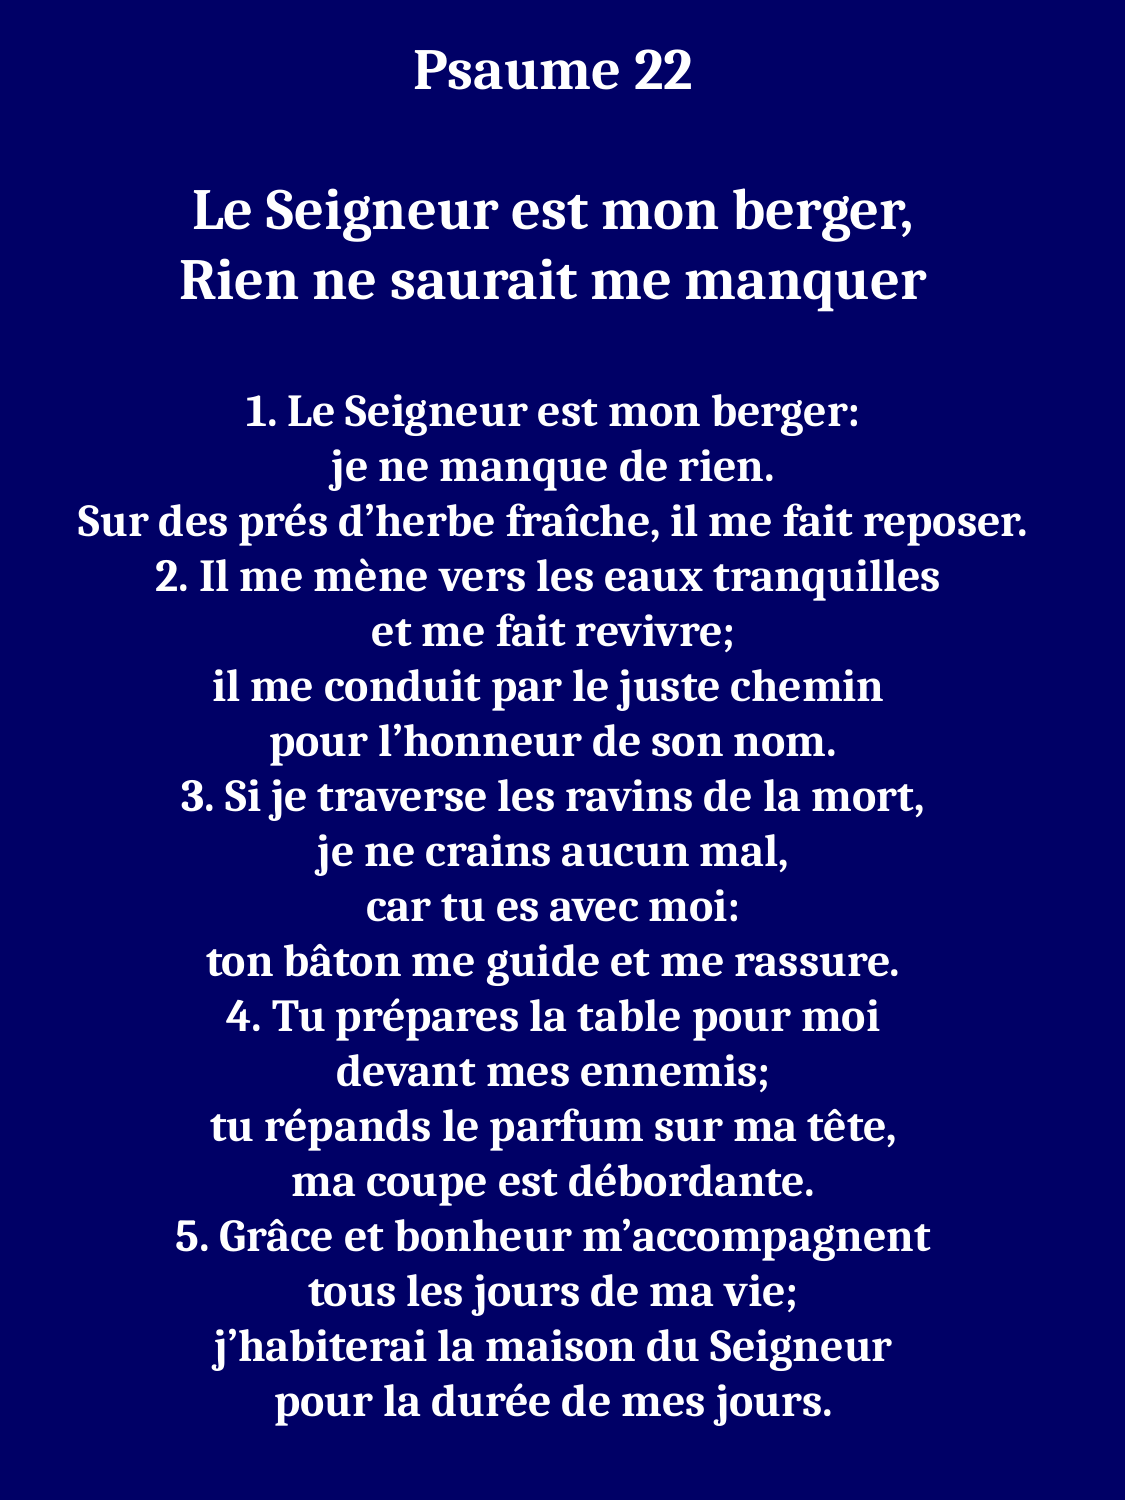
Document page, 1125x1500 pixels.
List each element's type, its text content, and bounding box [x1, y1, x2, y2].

text_box Psaume 22 Le Seigneur est mon berger, Rien ne saurait me manquer 1. Le Seigneur est mon berger: je ne manque de rien. Sur des prés d’herbe fraîche, il me fait reposer. 2. Il me mène vers les eaux tranquilles et me fait revivre; il me conduit par le juste chemin pour l’honneur de son nom. 3. Si je traverse les ravins de la mort, je ne crains aucun mal, car tu es avec moi: ton bâton me guide et me rassure. 4. Tu prépares la table pour moi devant mes ennemis; tu répands le parfum sur ma tête, ma coupe est débordante. 5. Grâce et bonheur m’accompagnent tous les jours de ma vie; j’habiterai la maison du Seigneur pour la durée de mes jours. [53, 23, 1054, 1433]
